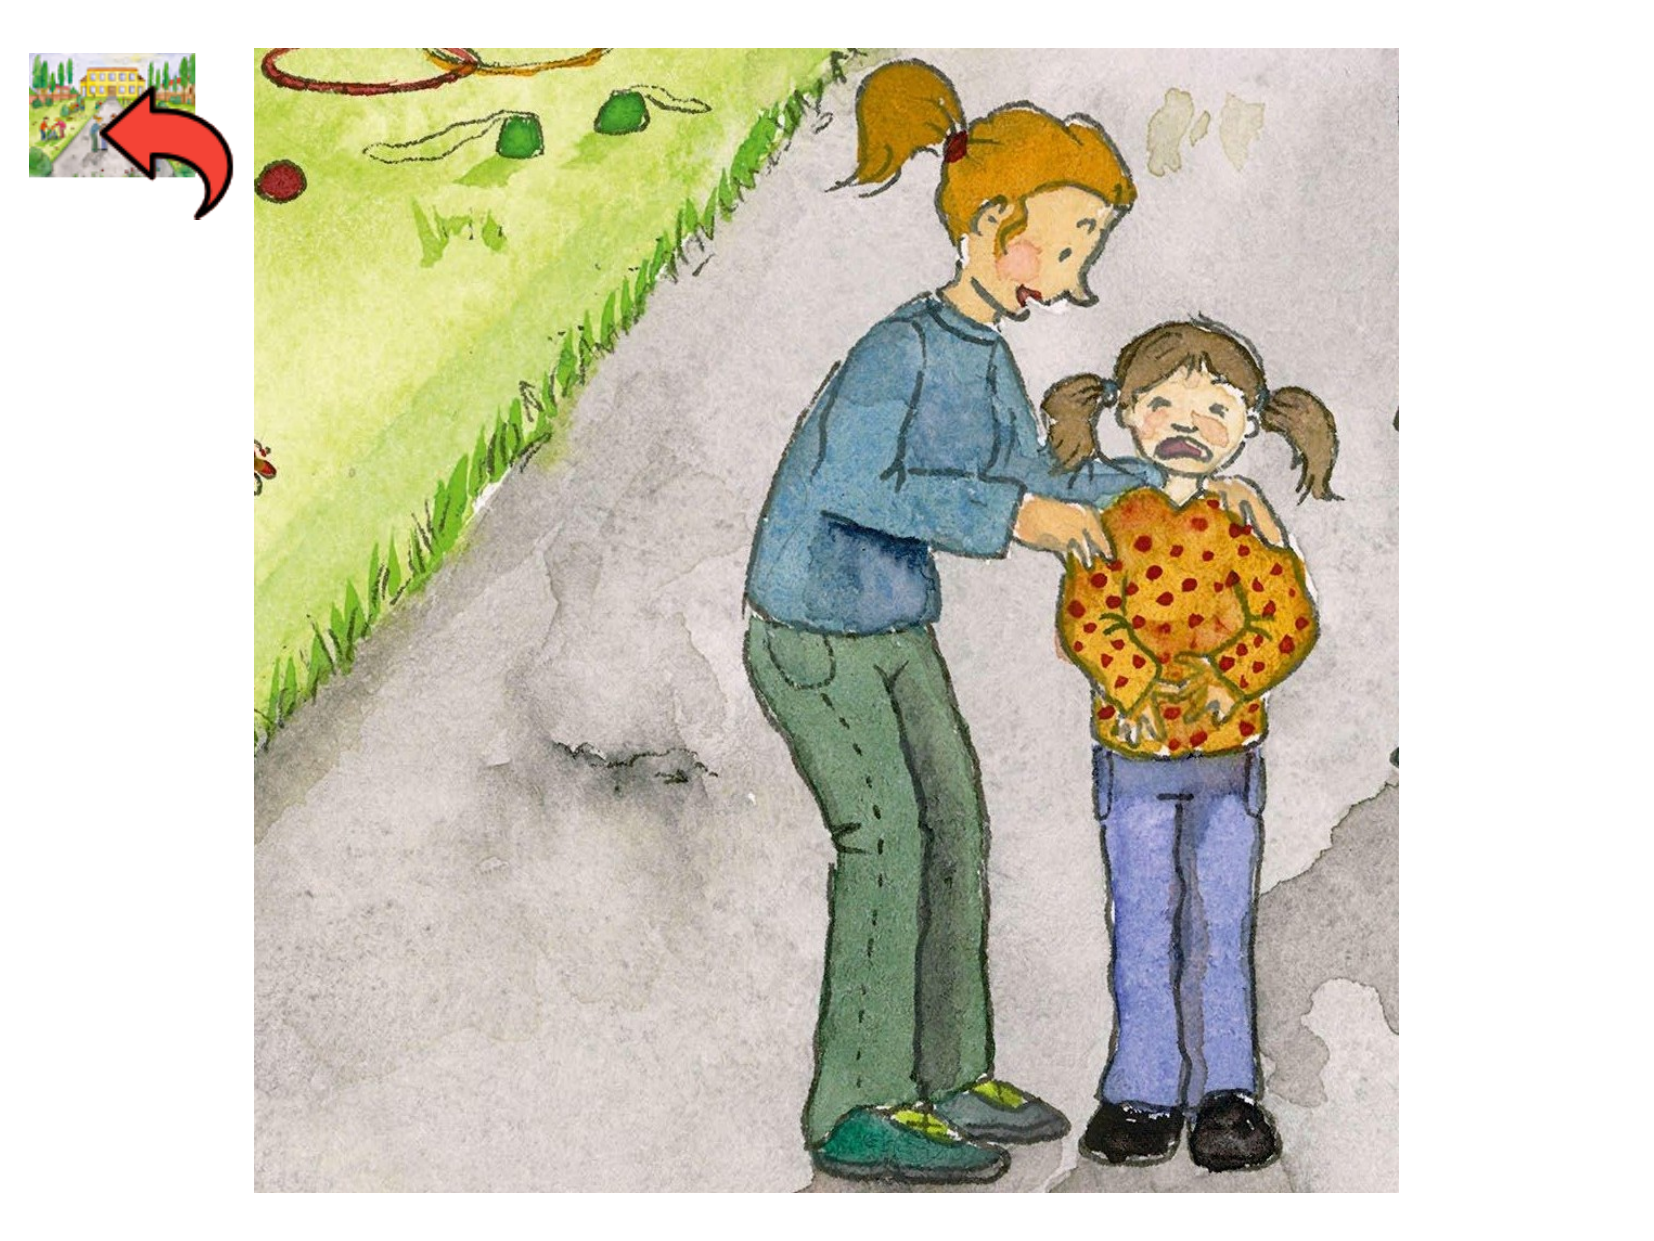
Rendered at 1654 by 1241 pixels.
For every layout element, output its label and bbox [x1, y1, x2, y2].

picture [29, 53, 238, 220]
picture [254, 48, 1399, 1193]
